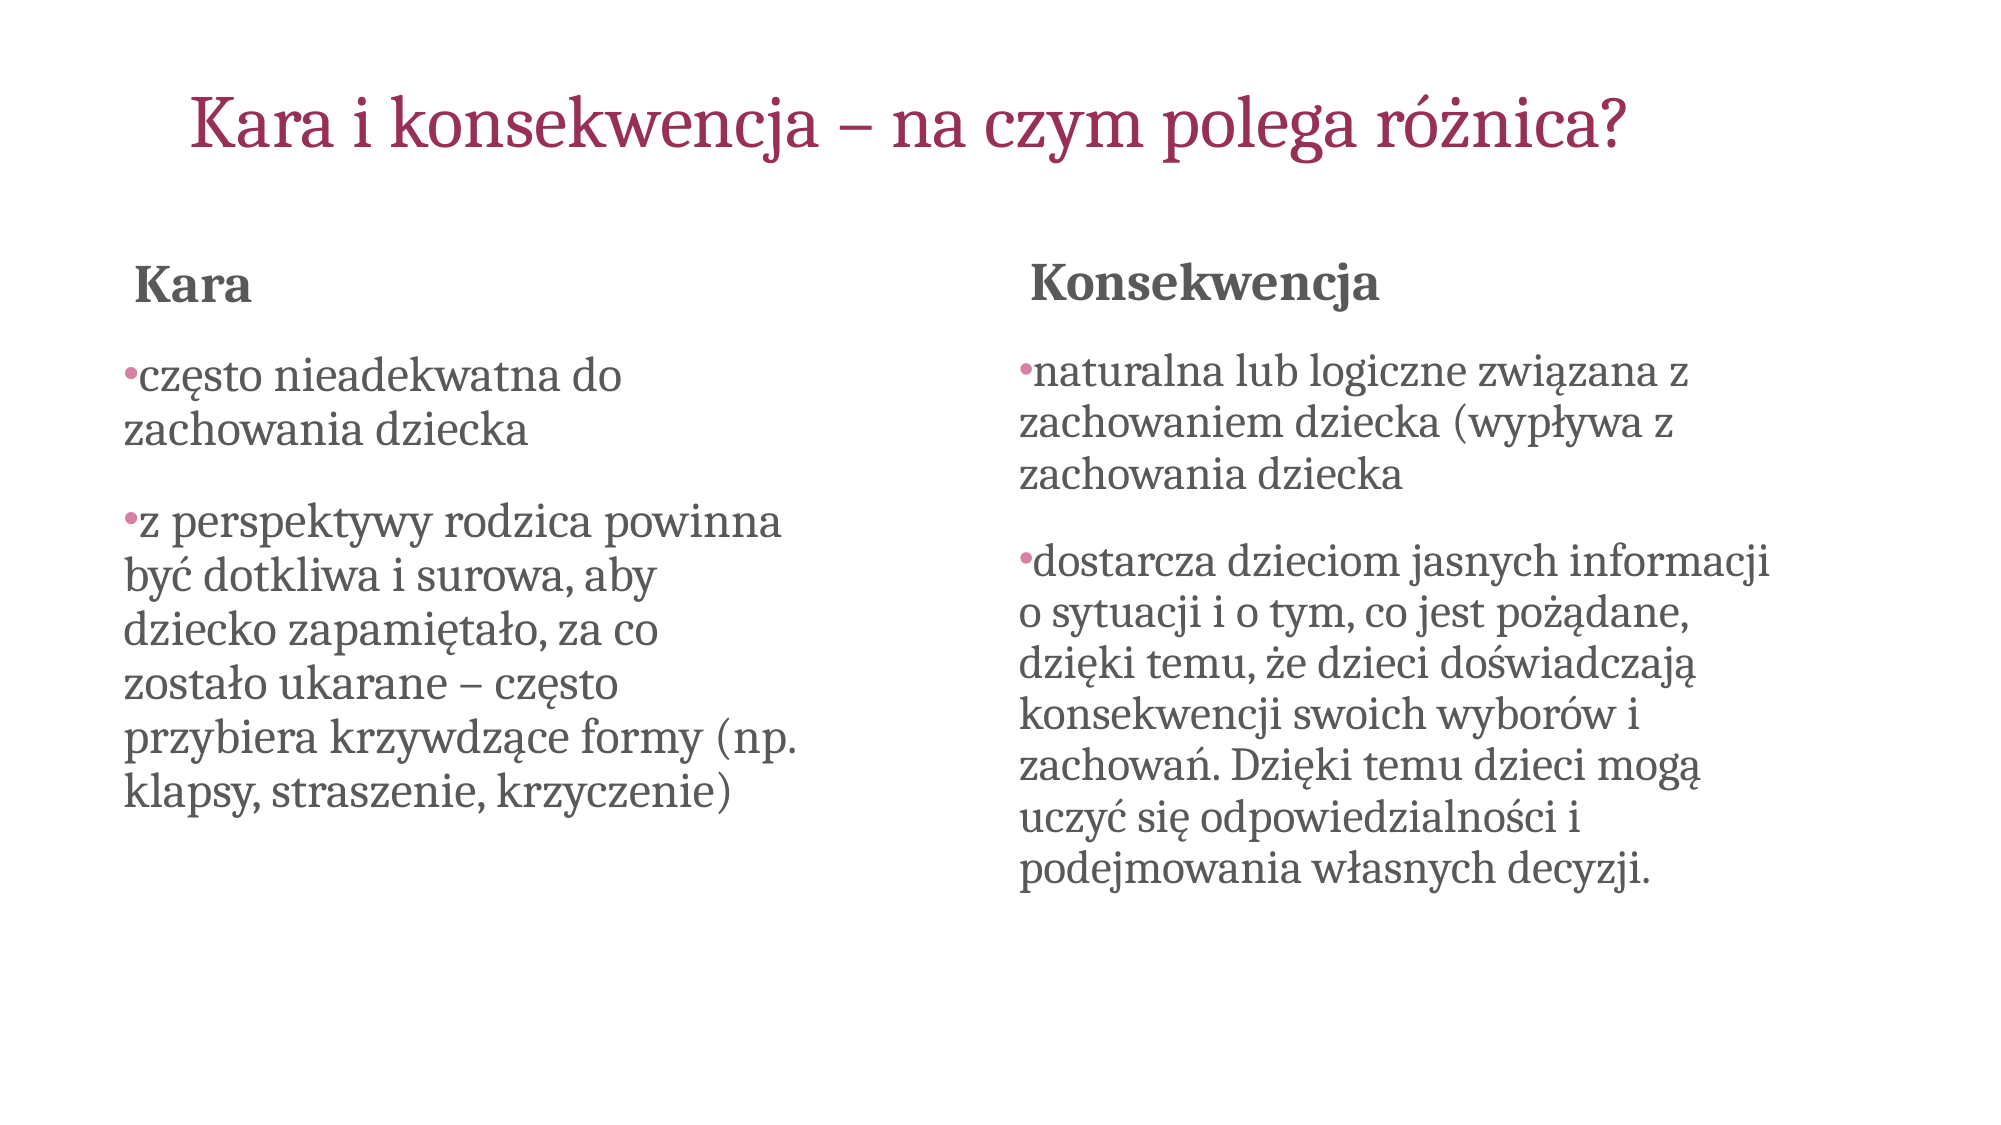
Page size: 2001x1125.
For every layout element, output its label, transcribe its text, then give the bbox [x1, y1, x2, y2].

list często nieadekwatna do zachowania dziecka z perspektywy rodzica powinna być dotkliwa i surowa, aby dziecko zapamiętało, za co zostało ukarane – często przybiera krzywdzące formy (np. klapsy, straszenie, krzyczenie) [108, 341, 827, 912]
title Kara i konsekwencja – na czym polega różnica? [174, 75, 1825, 271]
list Konsekwencja [1015, 246, 1829, 349]
list Kara [120, 248, 934, 384]
list naturalna lub logiczne związana z zachowaniem dziecka (wypływa z zachowania dziecka dostarcza dzieciom jasnych informacji o sytuacji i o tym, co jest pożądane, dzięki temu, że dzieci doświadczają konsekwencji swoich wyborów i zachowań. Dzięki temu dzieci mogą uczyć się odpowiedzialności i podejmowania własnych decyzji. [1003, 338, 1817, 909]
